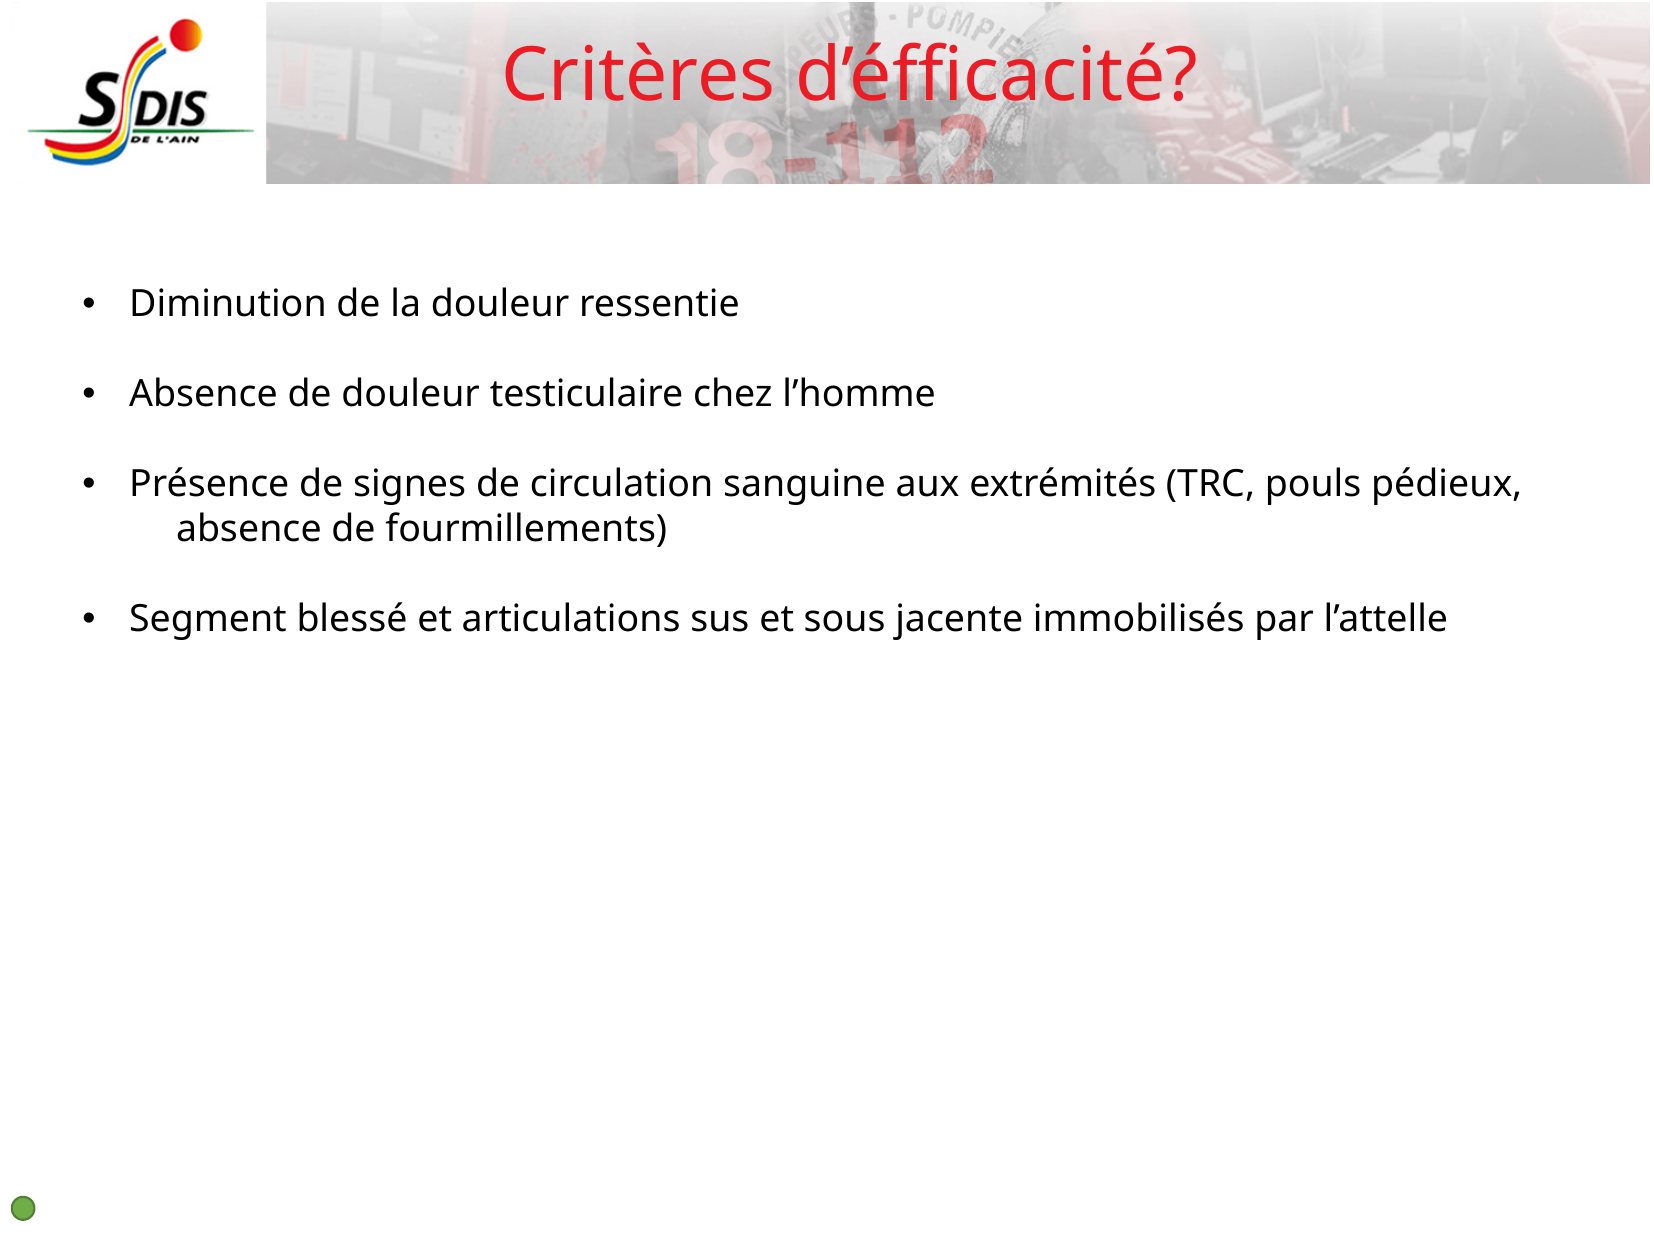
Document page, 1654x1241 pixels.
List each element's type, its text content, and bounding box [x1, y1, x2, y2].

picture [11, 2, 1650, 184]
title Critères d’éfficacité? [68, 25, 1632, 117]
text_box [11, 1196, 35, 1220]
text_box Diminution de la douleur ressentie Absence de douleur testiculaire chez l’homme Présence de signes de circulation sanguine aux extrémités (TRC, pouls pédieux, absence de fourmillements) Segment blessé et articulations sus et sous jacente immobilisés par l’attelle [67, 271, 1650, 1066]
